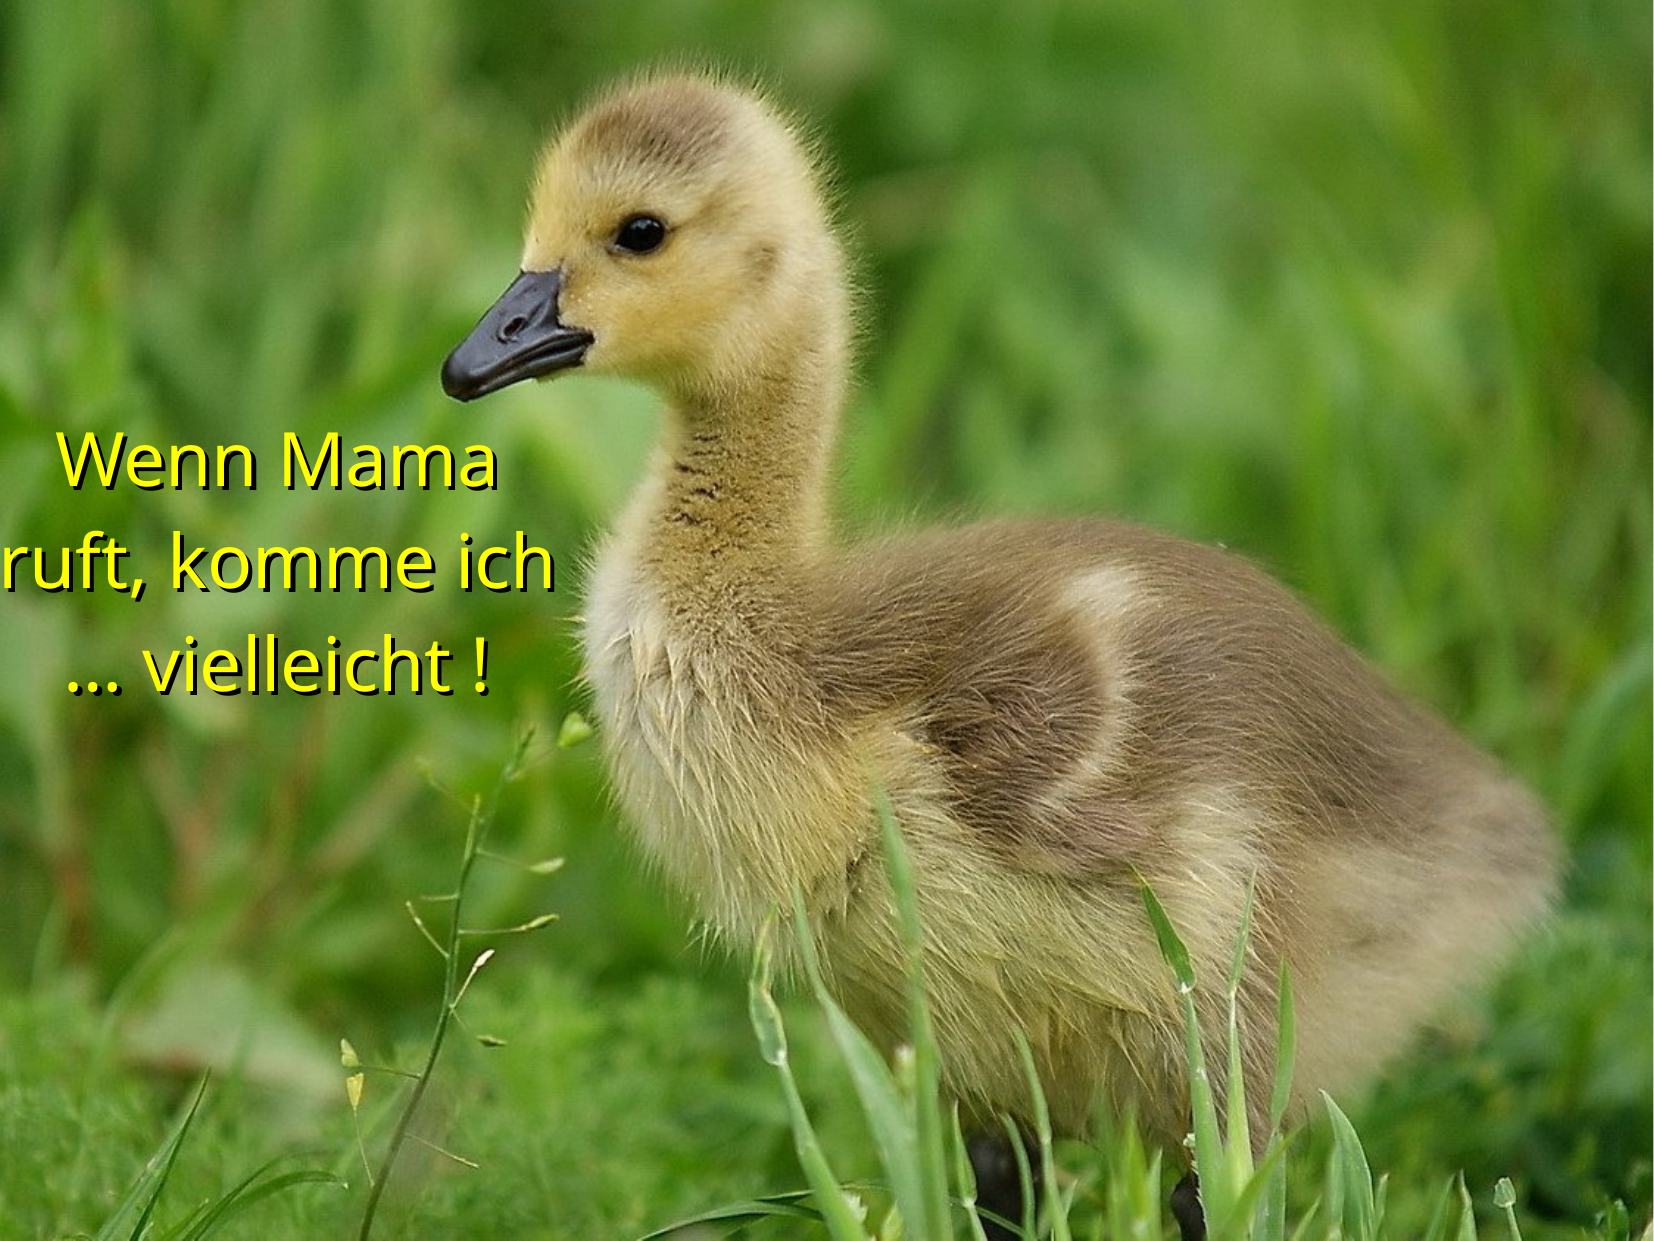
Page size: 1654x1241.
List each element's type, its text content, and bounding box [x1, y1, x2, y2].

title Wenn Mama ruft, komme ich … vielleicht ! [0, 88, 562, 1031]
picture [0, 0, 1654, 1241]
